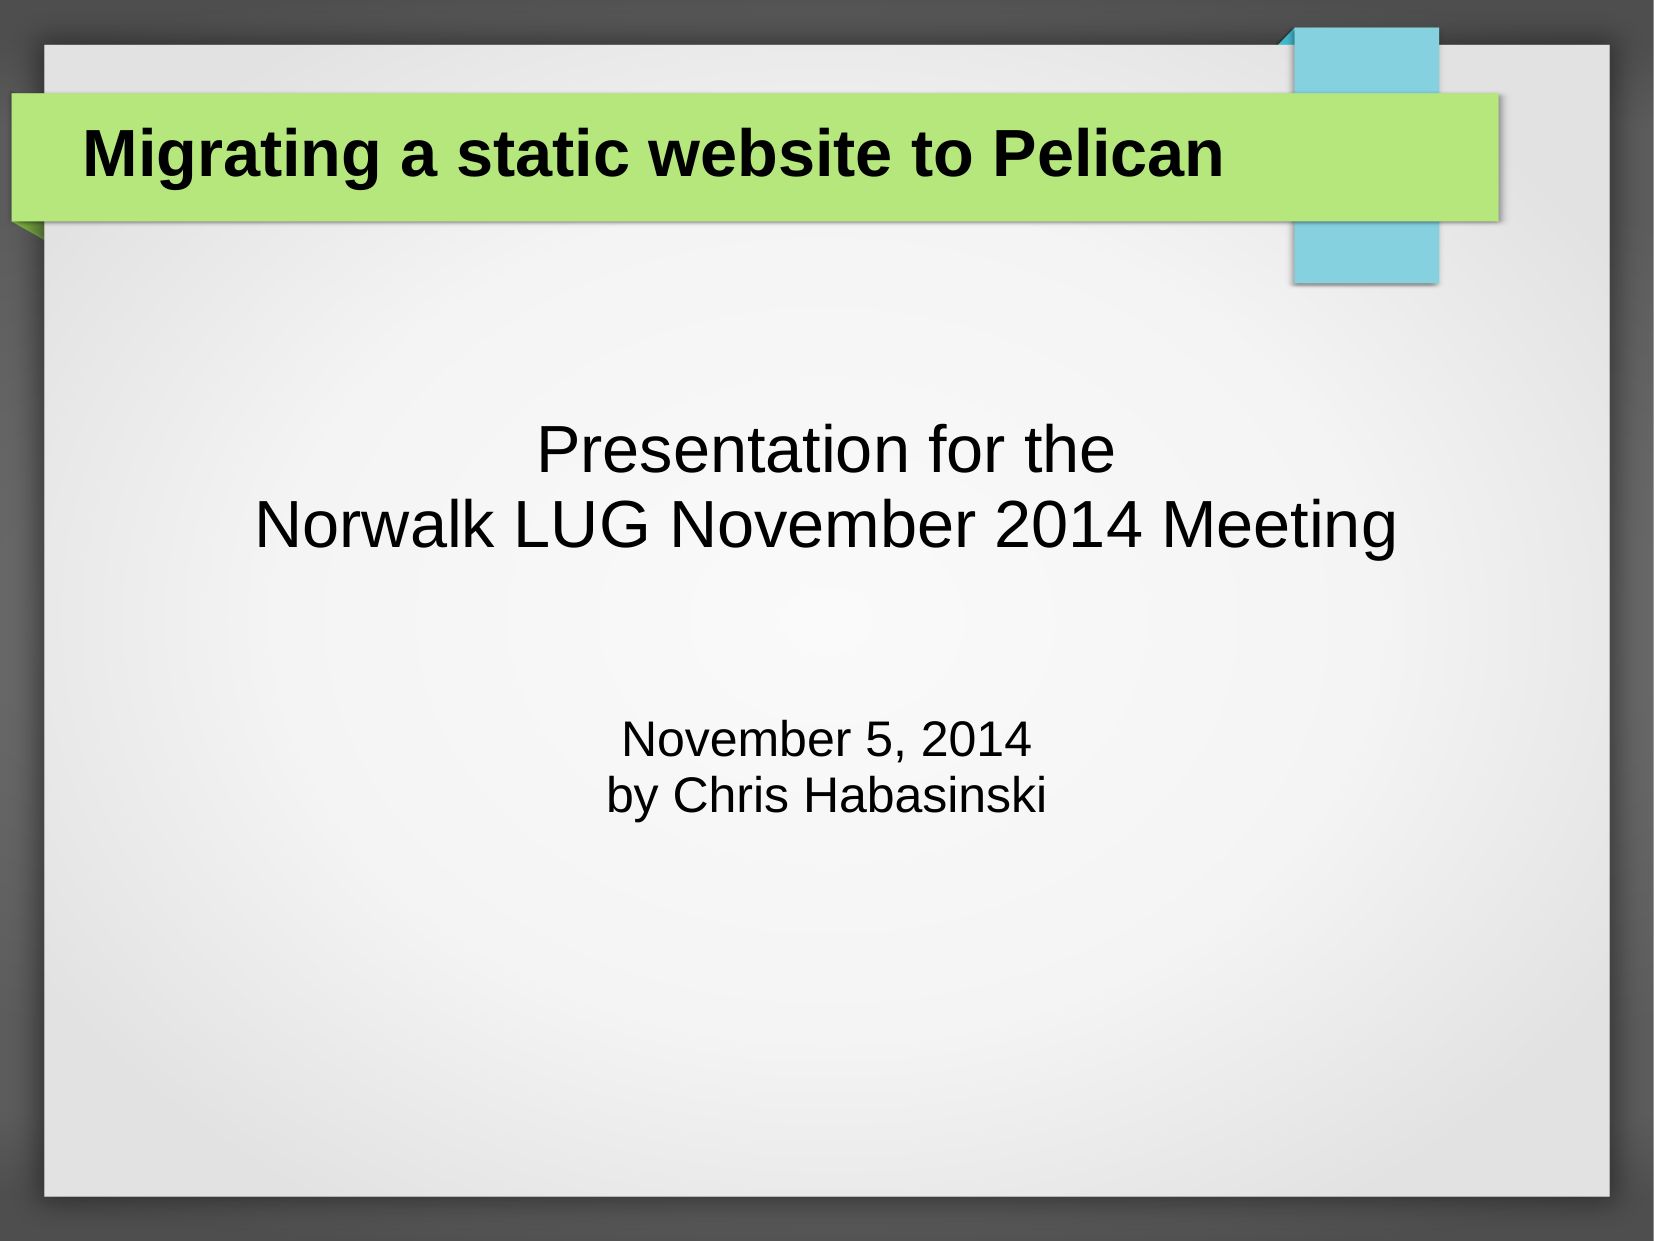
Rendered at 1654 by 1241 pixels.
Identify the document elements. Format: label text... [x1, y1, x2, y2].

title Migrating a static website to Pelican [82, 94, 1264, 213]
picture [0, 0, 1654, 1241]
subtitle Presentation for the Norwalk LUG November 2014 Meeting November 5, 2014 by Chris Habasinski [82, 295, 1571, 1015]
